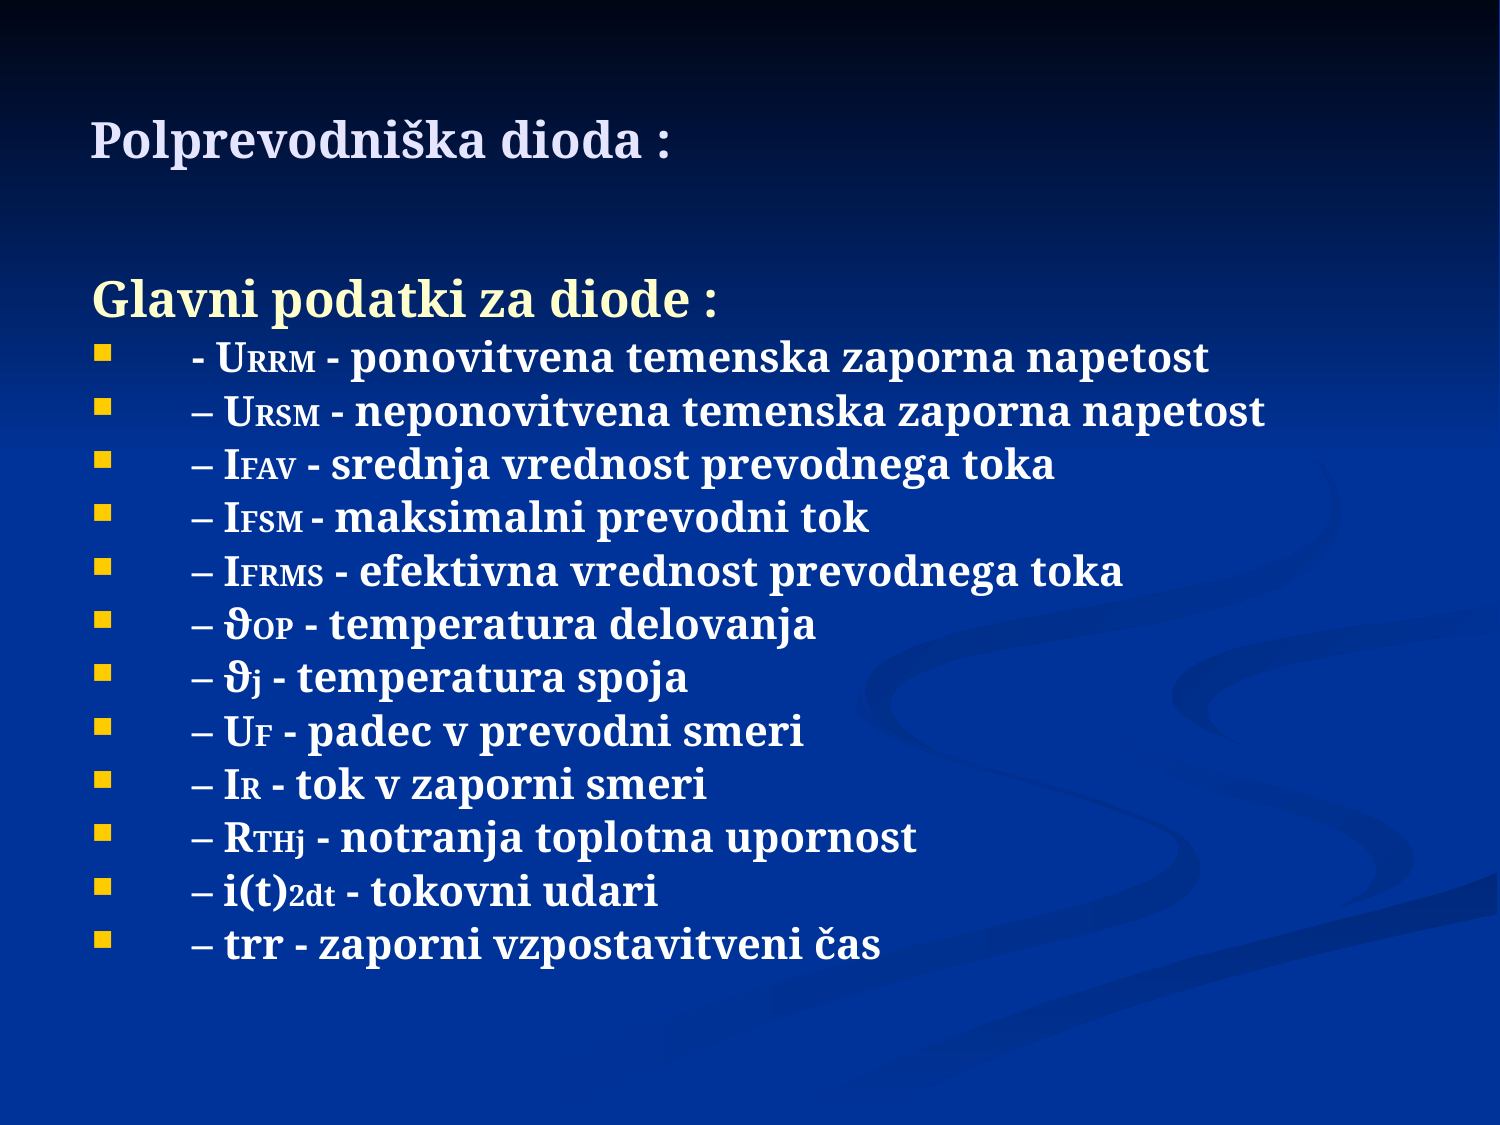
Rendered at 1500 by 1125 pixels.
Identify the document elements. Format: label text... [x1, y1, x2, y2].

title Polprevodniška dioda : [75, 45, 1425, 233]
list Glavni podatki za diode : - URRM - ponovitvena temenska zaporna napetost – URSM - neponovitvena temenska zaporna napetost – IFAV - srednja vrednost prevodnega toka – IFSM - maksimalni prevodni tok – IFRMS - efektivna vrednost prevodnega toka – ϑOP - temperatura delovanja – ϑj - temperatura spoja – UF - padec v prevodni smeri – IR - tok v zaporni smeri – RTHj - notranja toplotna upornost – i(t)2dt - tokovni udari – trr - zaporni vzpostavitveni čas [76, 267, 1436, 1024]
